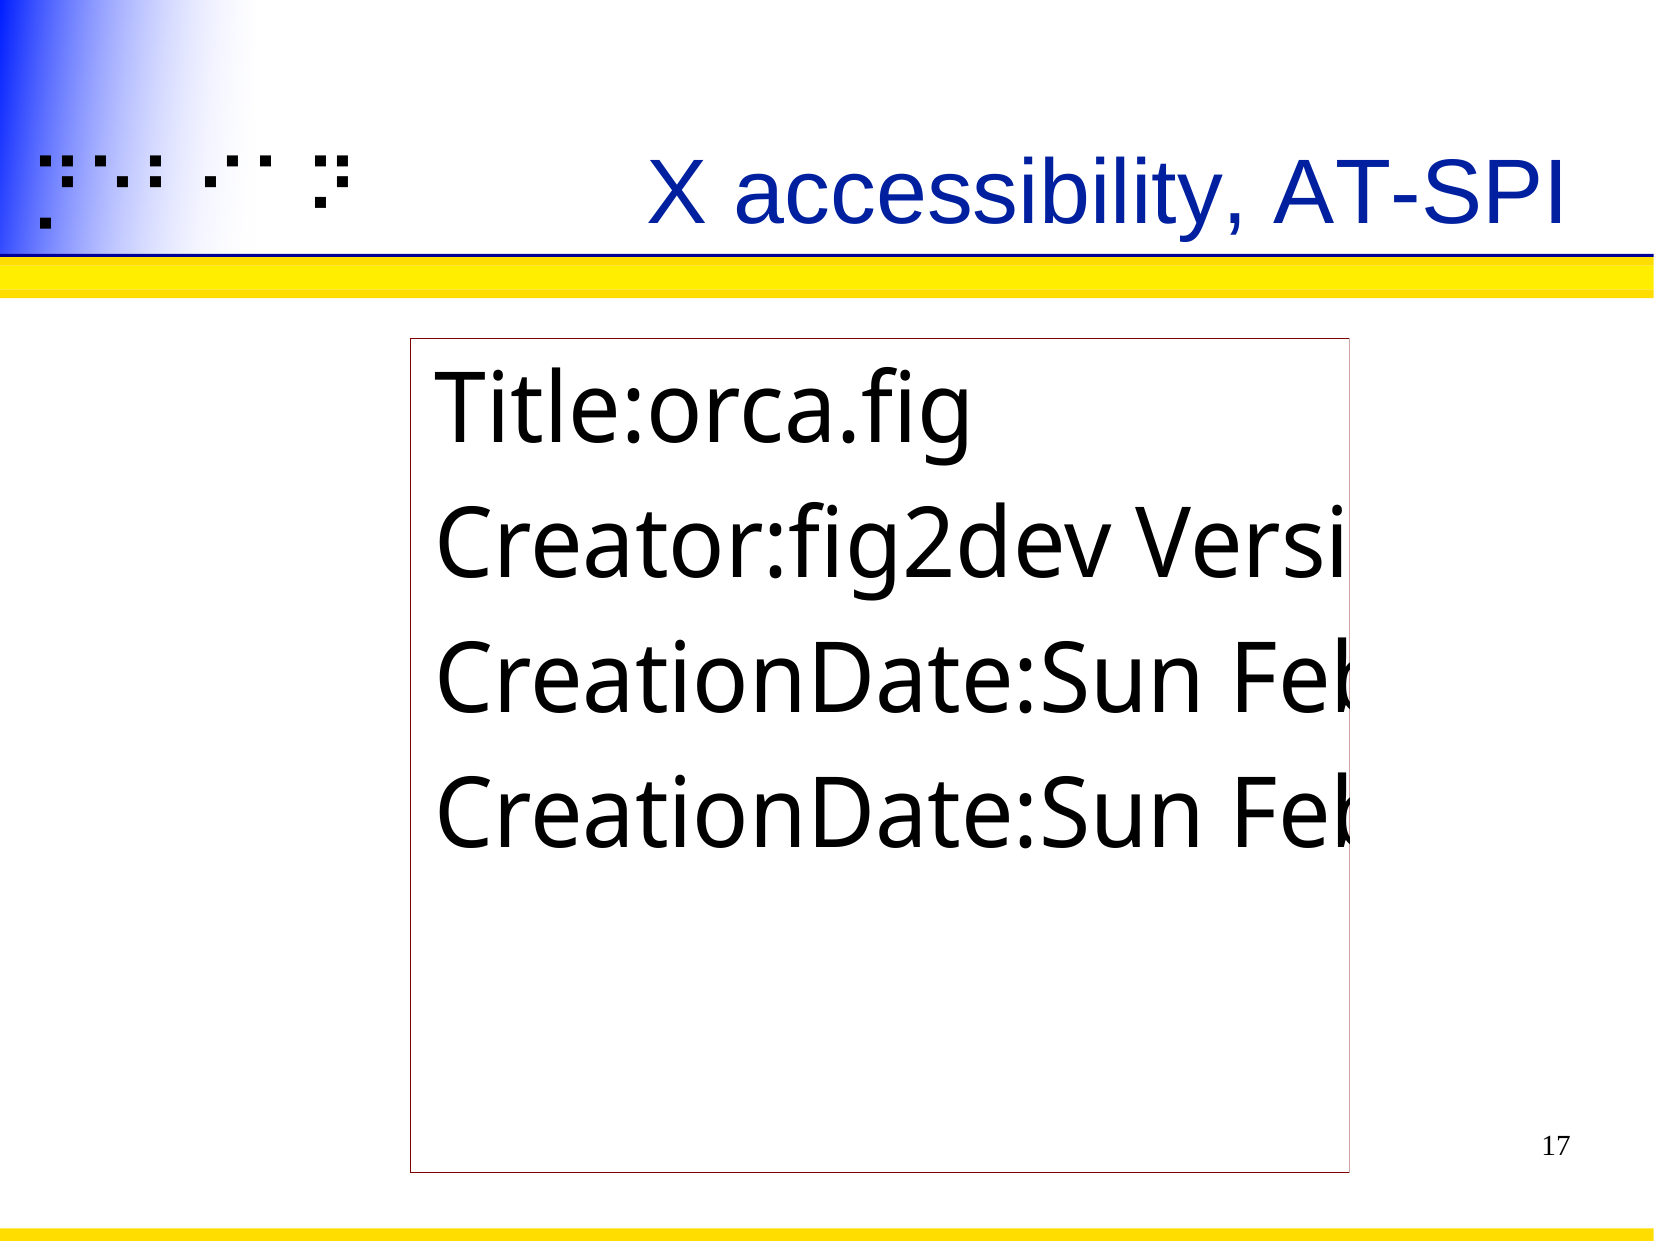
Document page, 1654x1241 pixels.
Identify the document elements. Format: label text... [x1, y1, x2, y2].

title X accessibility, AT-SPI [372, 134, 1571, 250]
picture [404, 332, 1350, 1173]
